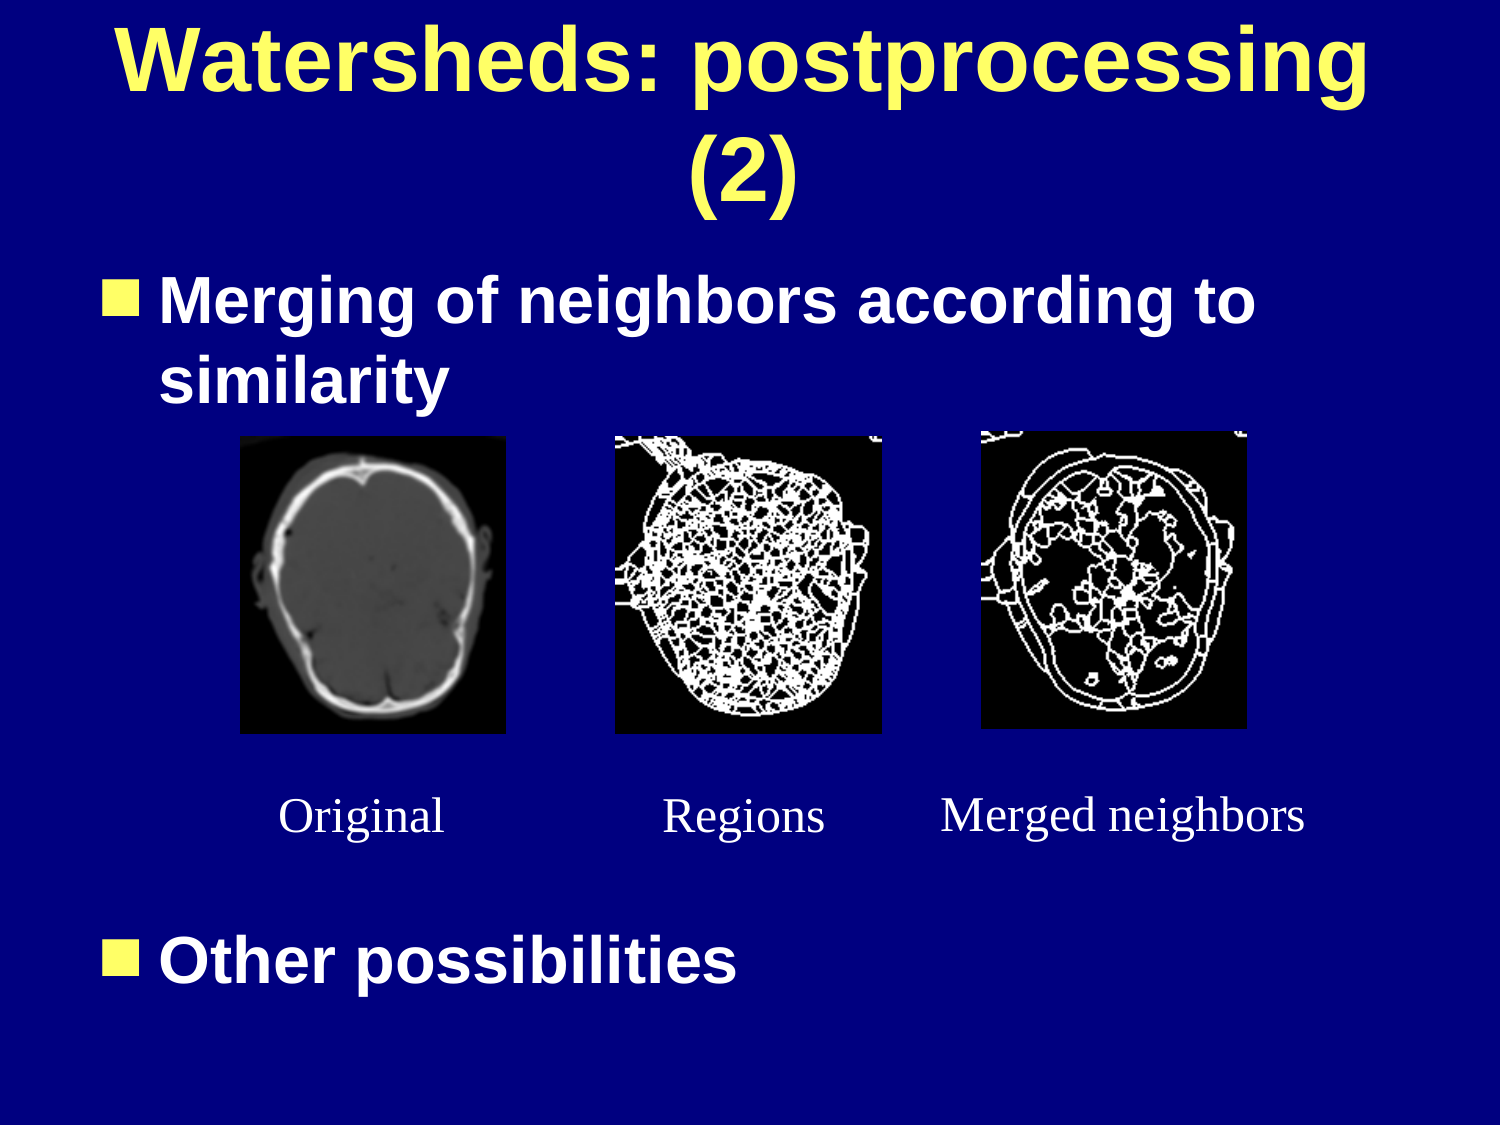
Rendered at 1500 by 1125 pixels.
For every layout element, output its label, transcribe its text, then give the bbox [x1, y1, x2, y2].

picture [615, 436, 882, 734]
text_box Merged neighbors [940, 782, 1326, 838]
text_box Regions [662, 783, 846, 839]
picture [981, 431, 1247, 729]
picture [240, 436, 506, 734]
list Merging of neighbors according to similarity Other possibilities [102, 258, 1390, 1090]
title Watersheds: postprocessing (2) [99, 0, 1388, 225]
text_box Original [278, 783, 462, 839]
